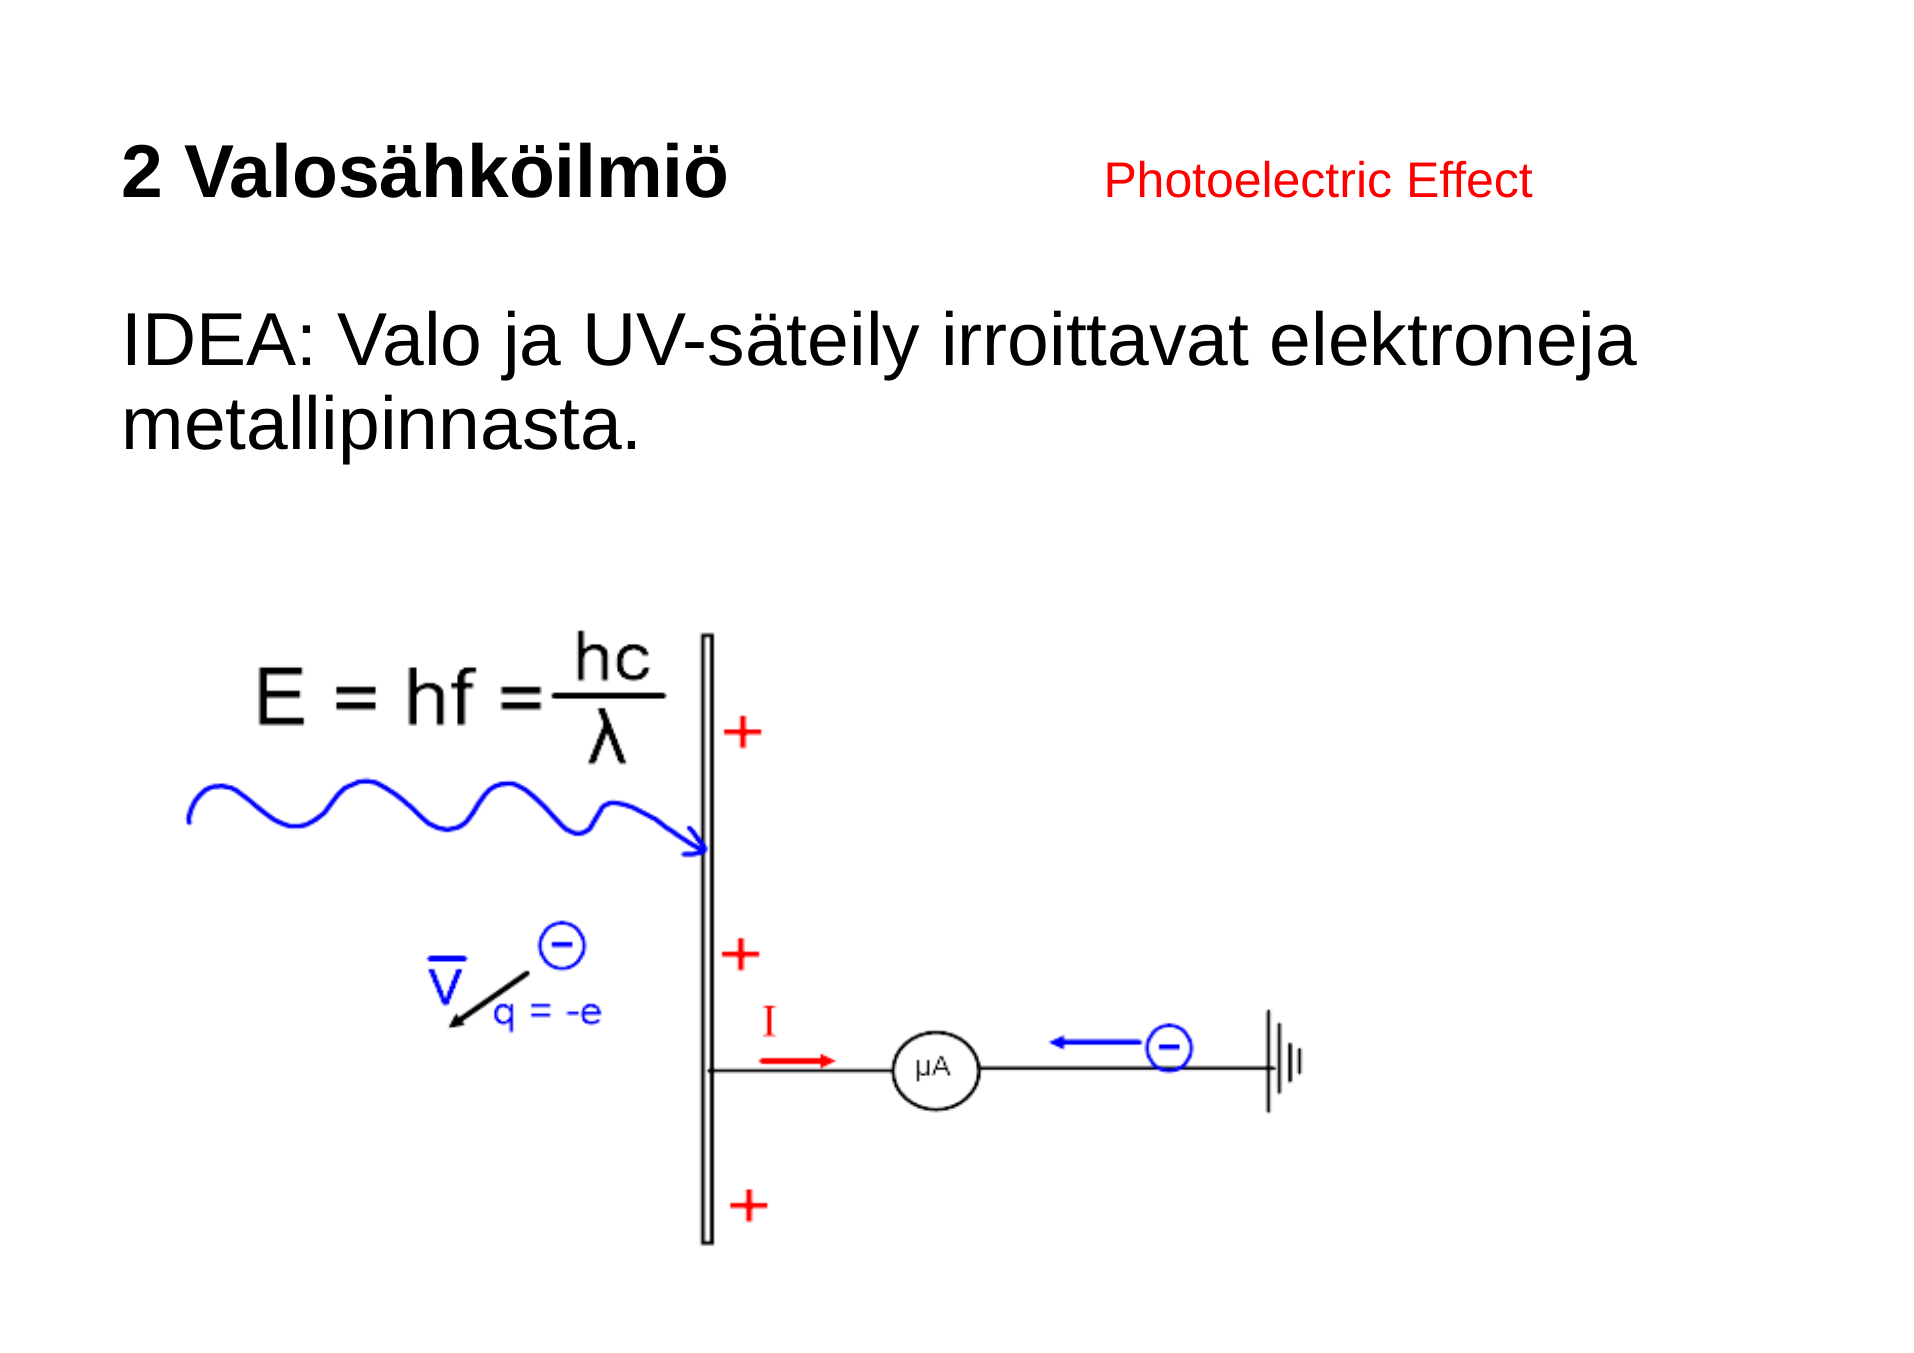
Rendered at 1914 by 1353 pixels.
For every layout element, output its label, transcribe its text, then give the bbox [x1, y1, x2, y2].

picture [136, 527, 1338, 1306]
text_box 2 Valosähköilmiö Photoelectric Effect IDEA: Valo ja UV-säteily irroittavat elektroneja metallipinnasta. [106, 122, 1775, 597]
